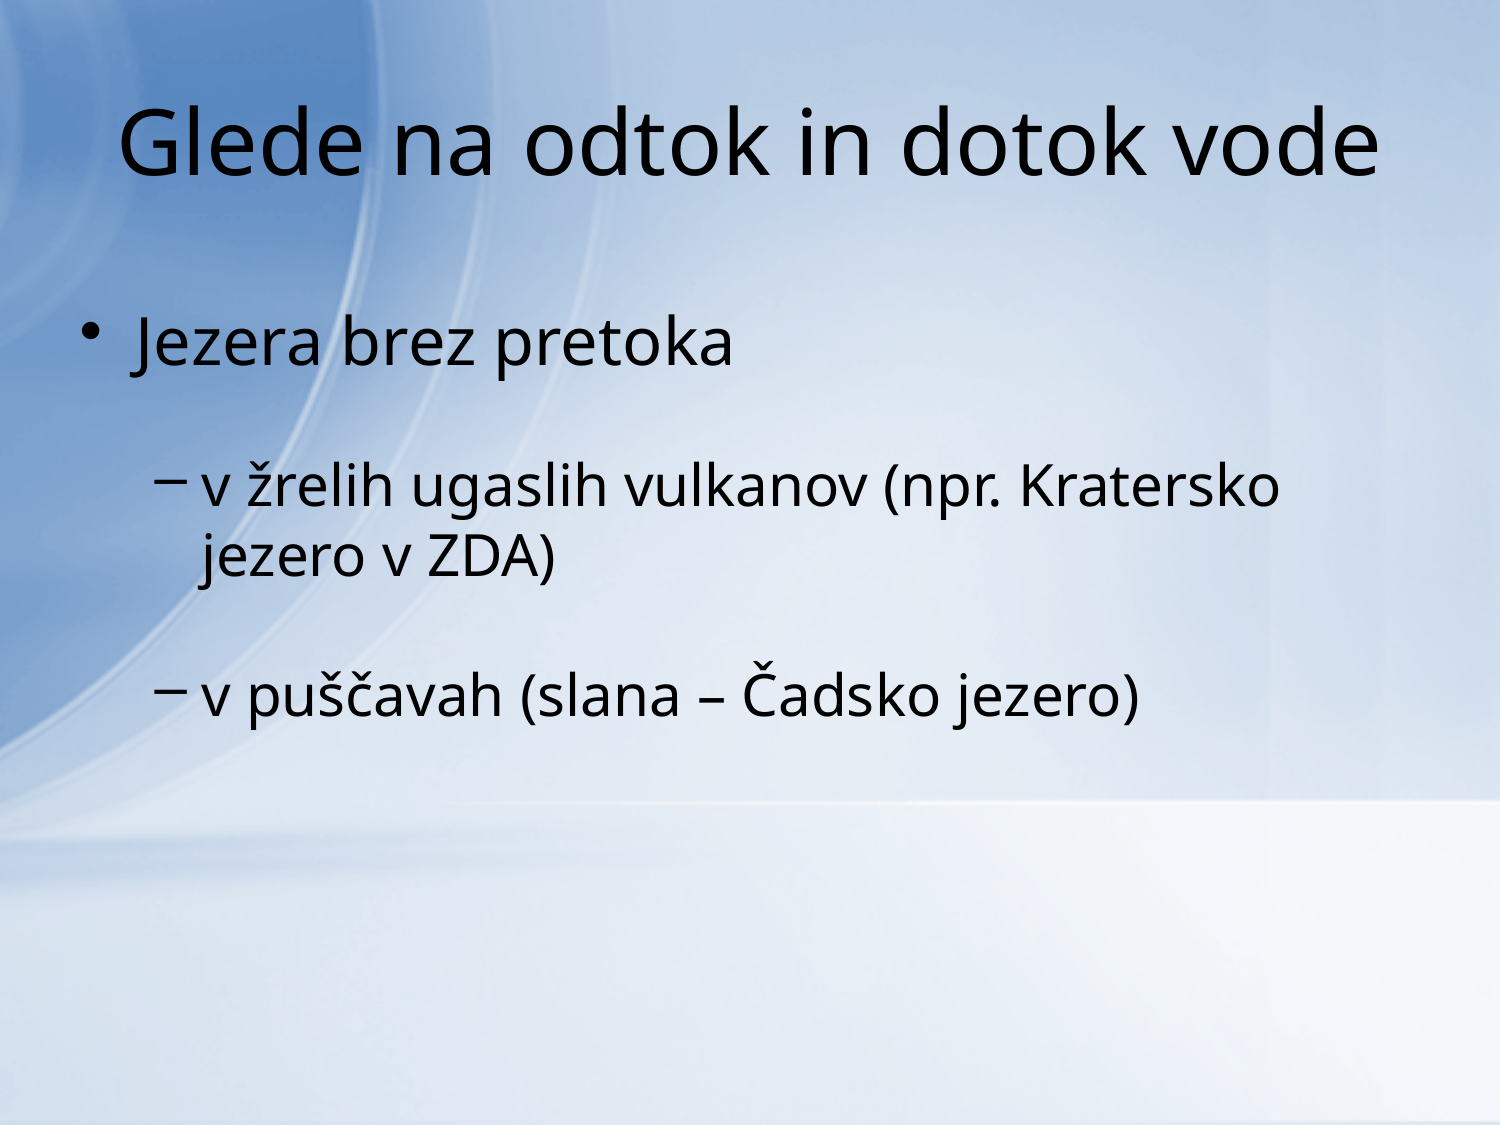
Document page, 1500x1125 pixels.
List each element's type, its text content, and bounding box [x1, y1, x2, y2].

picture [0, 0, 1500, 1125]
text_box Jezera brez pretoka v žrelih ugaslih vulkanov (npr. Kratersko jezero v ZDA) v puščavah (slana – Čadsko jezero) [64, 290, 1415, 693]
title Glede na odtok in dotok vode [75, 45, 1425, 233]
